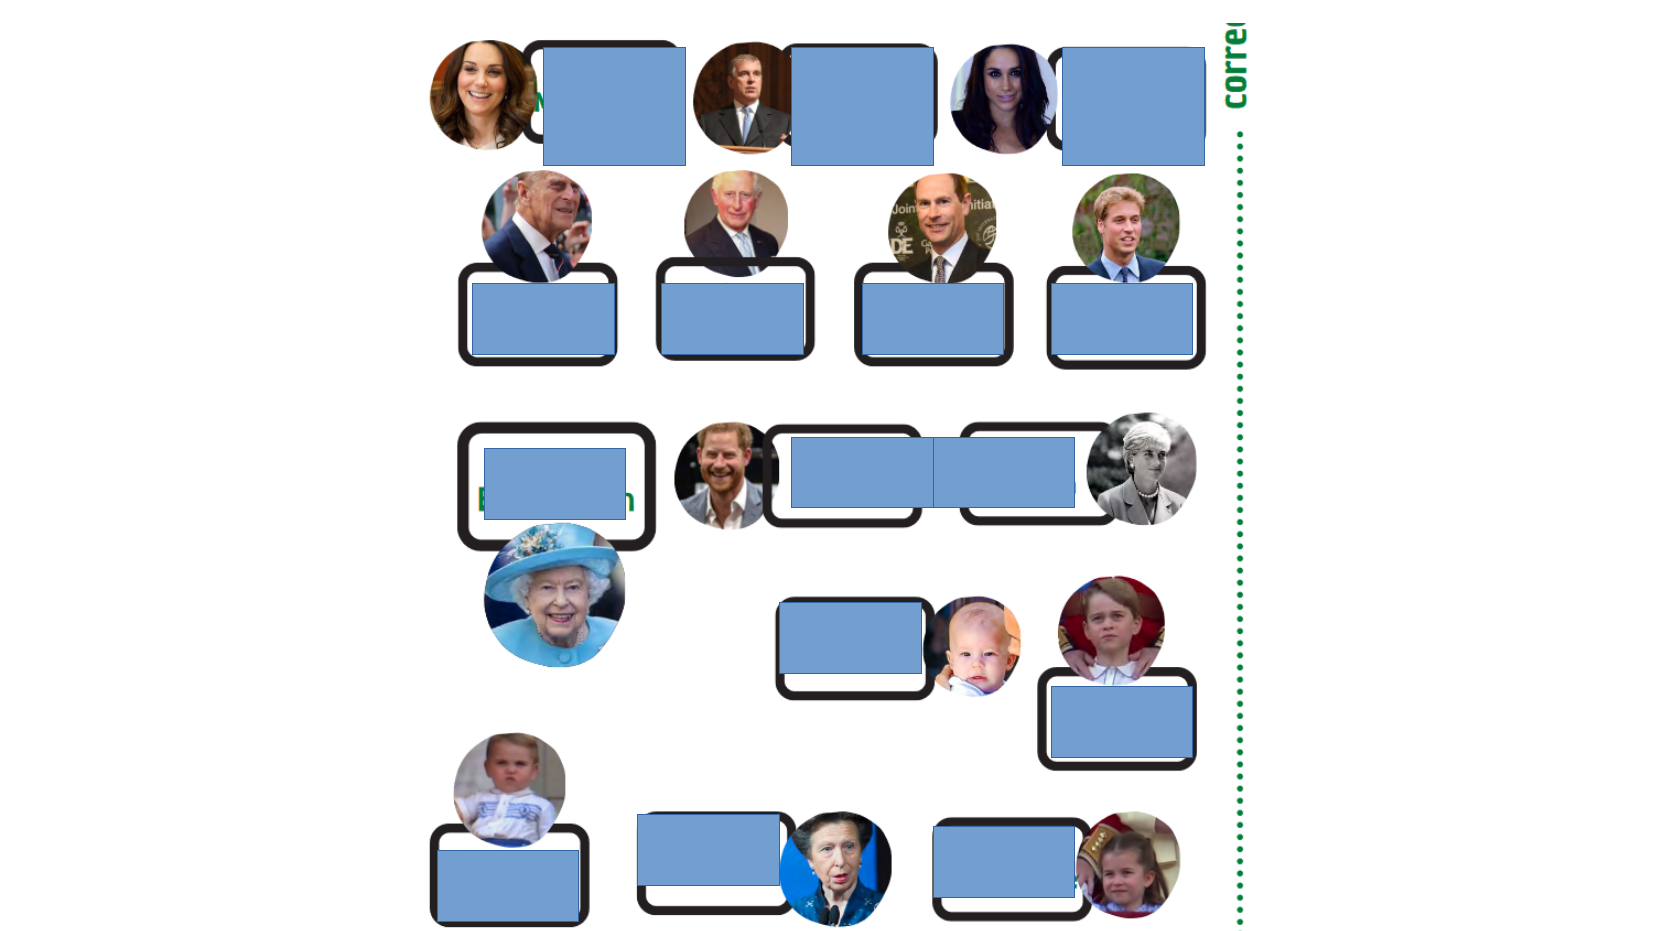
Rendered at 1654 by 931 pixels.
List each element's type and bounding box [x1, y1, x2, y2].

picture [401, 23, 1248, 931]
text_box [1051, 686, 1193, 758]
text_box [484, 448, 626, 520]
text_box [543, 47, 686, 166]
text_box [472, 283, 615, 355]
text_box [933, 826, 1075, 898]
text_box [1062, 47, 1205, 166]
text_box [791, 437, 1075, 508]
text_box [437, 850, 579, 922]
text_box [1051, 283, 1193, 355]
text_box [637, 814, 780, 886]
text_box [862, 283, 1004, 355]
text_box [661, 283, 804, 355]
text_box [779, 602, 922, 674]
text_box [791, 47, 934, 166]
